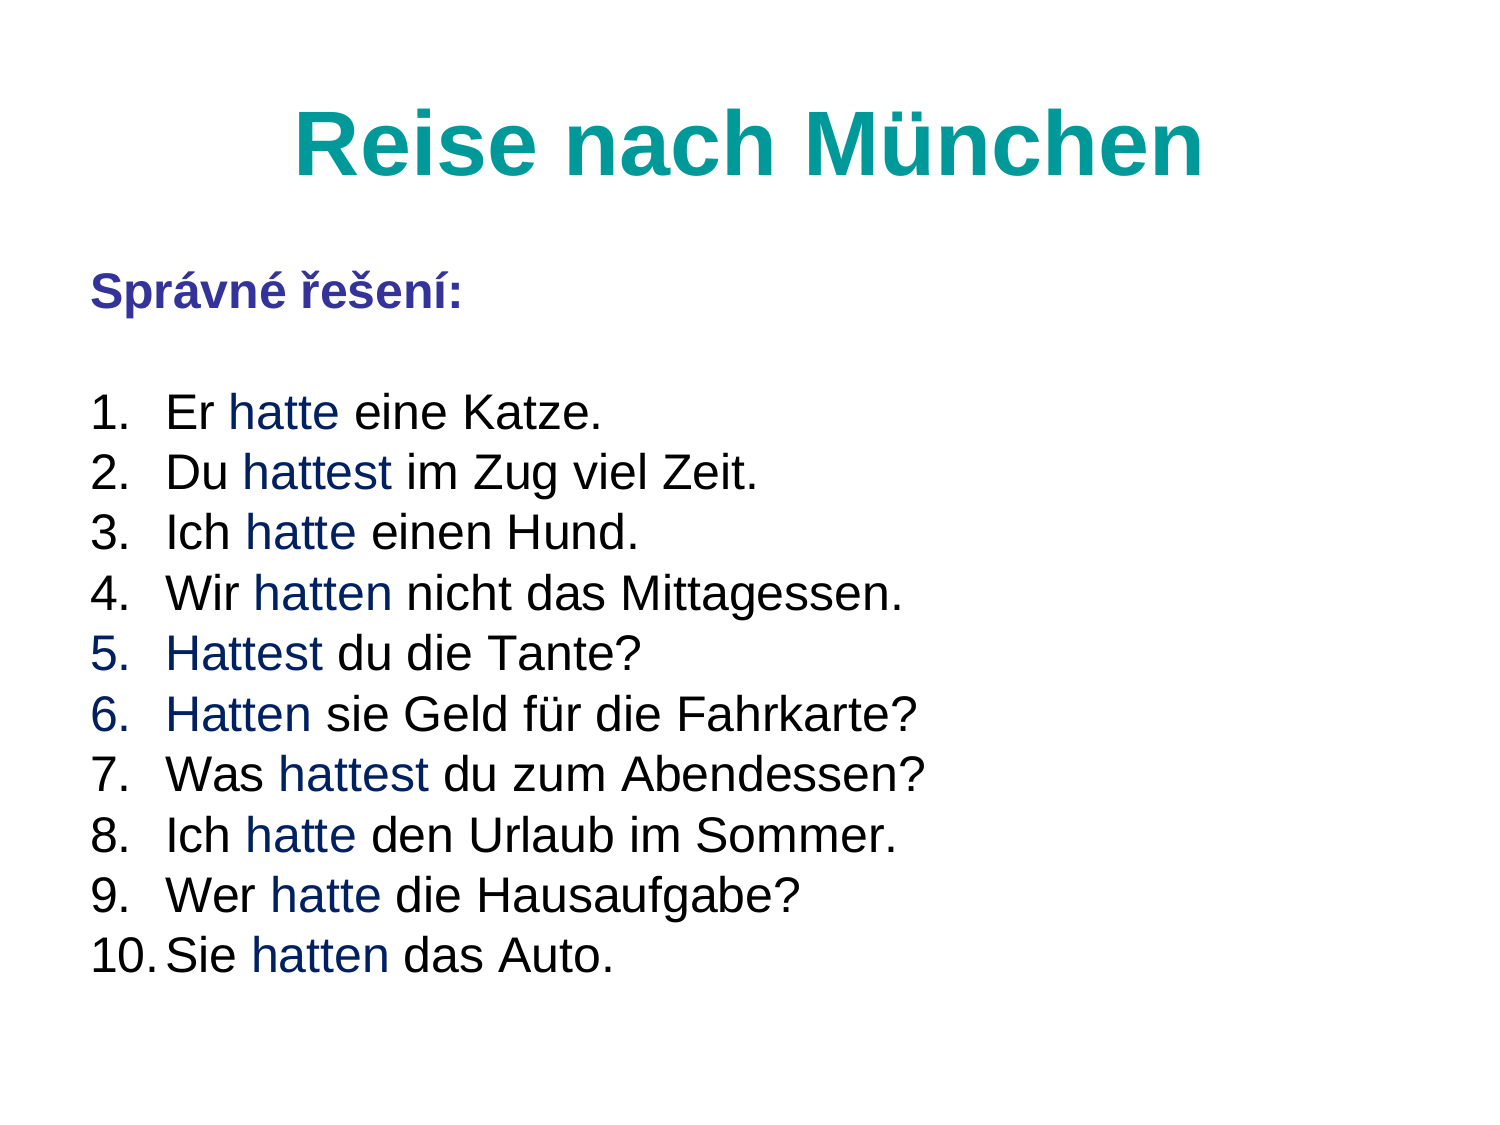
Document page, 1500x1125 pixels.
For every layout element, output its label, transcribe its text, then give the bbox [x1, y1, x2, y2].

list Správné řešení: Er hatte eine Katze. Du hattest im Zug viel Zeit. Ich hatte einen Hund. Wir hatten nicht das Mittagessen. Hattest du die Tante? Hatten sie Geld für die Fahrkarte? Was hattest du zum Abendessen? Ich hatte den Urlaub im Sommer. Wer hatte die Hausaufgabe? Sie hatten das Auto. [75, 262, 1426, 1006]
title Reise nach München [75, 45, 1426, 233]
